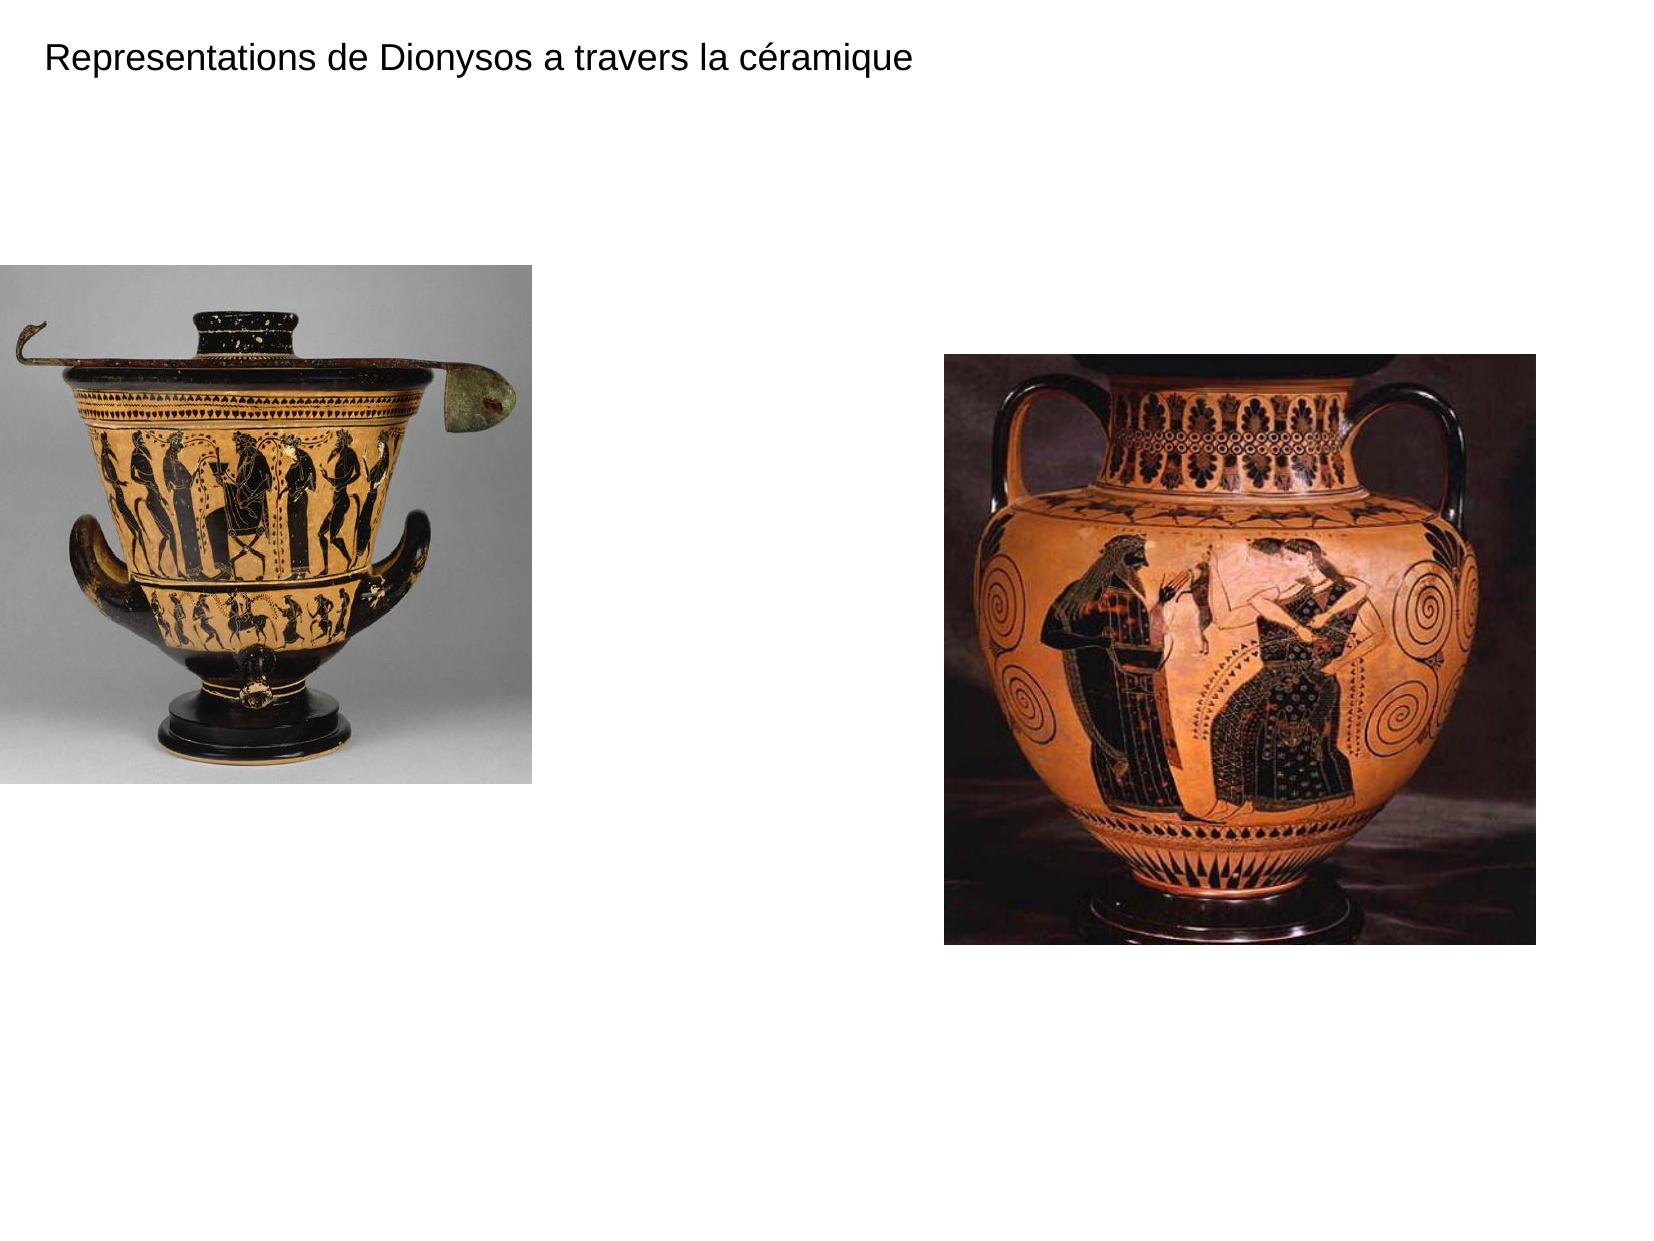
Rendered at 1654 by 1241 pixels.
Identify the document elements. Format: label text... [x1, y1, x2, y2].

picture [944, 354, 1536, 945]
text_box Representations de Dionysos a travers la céramique [29, 29, 1625, 87]
picture [0, 265, 532, 784]
